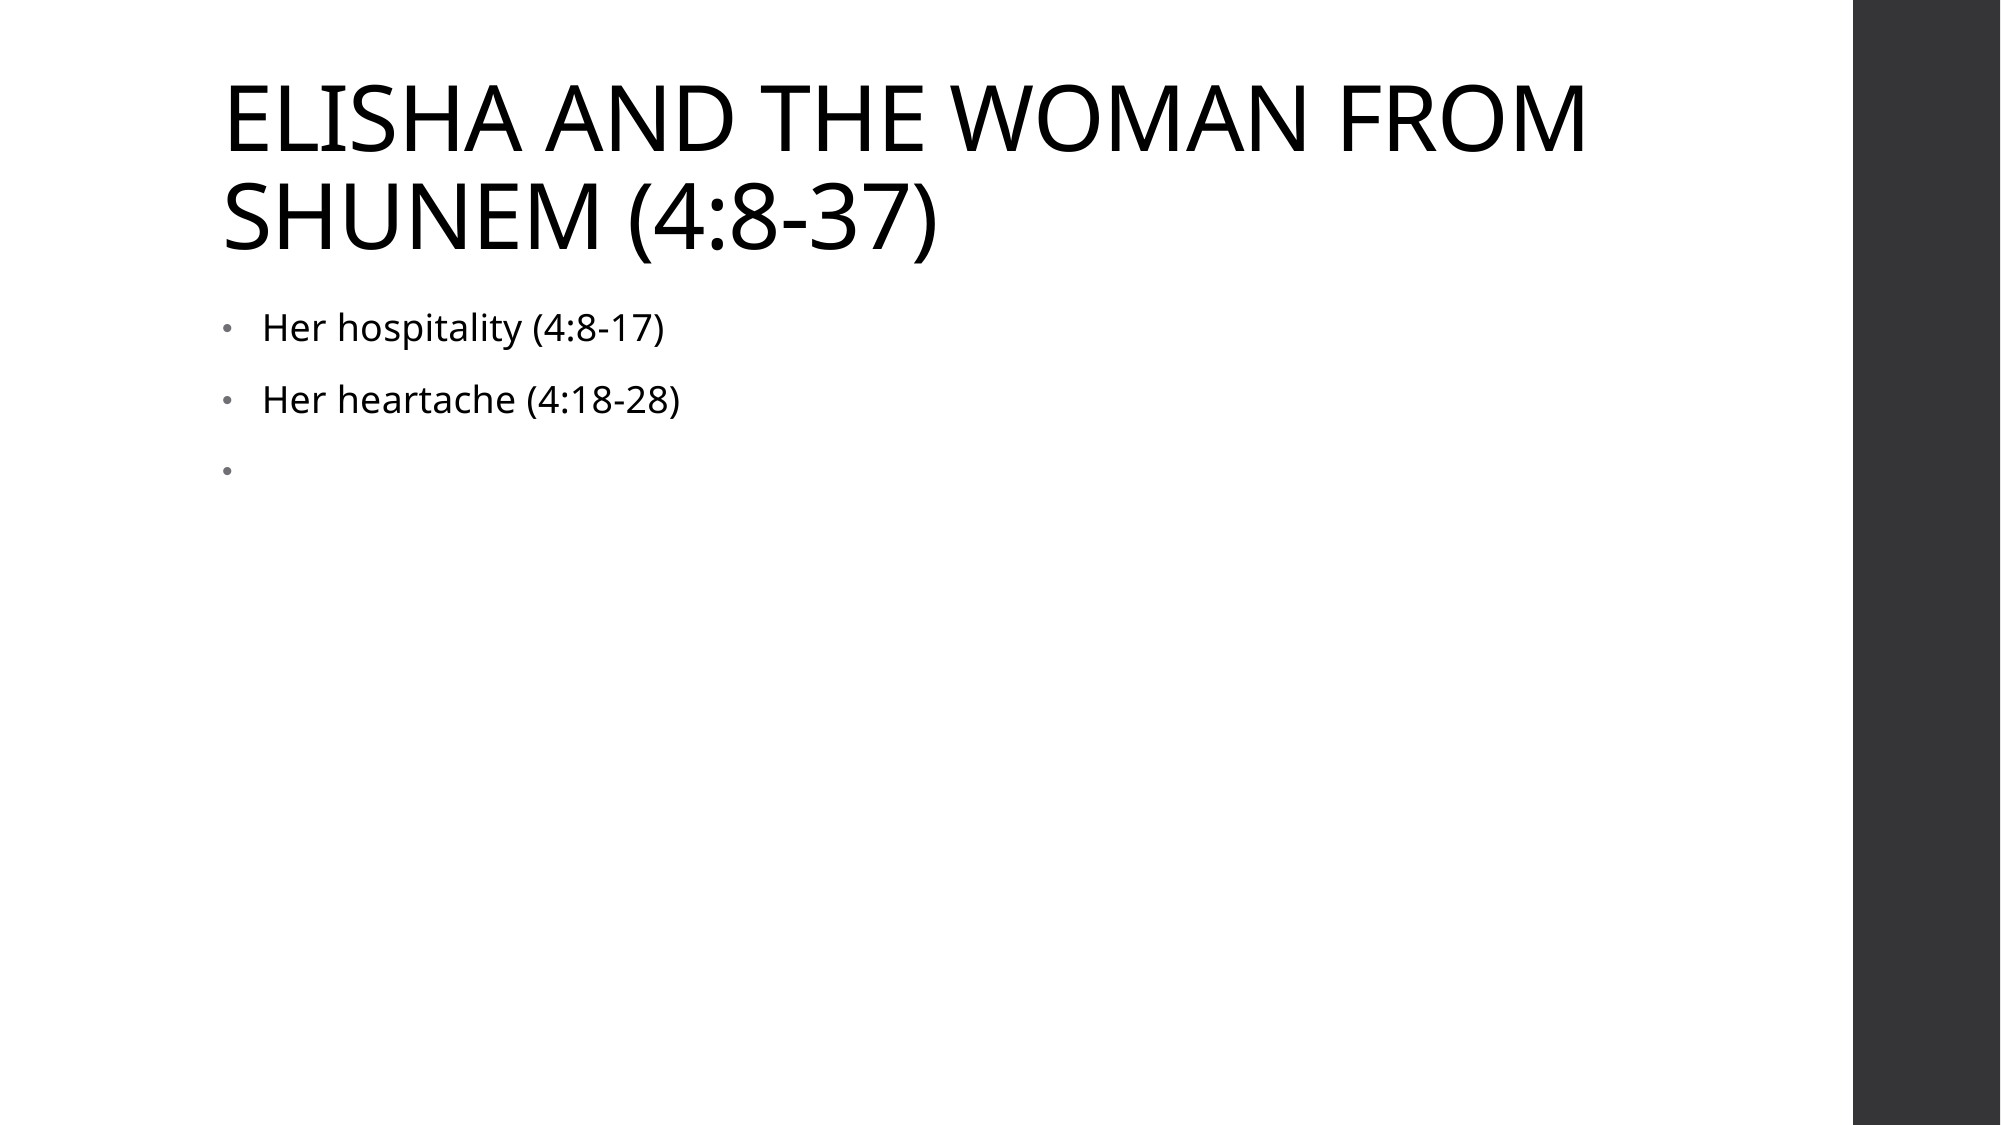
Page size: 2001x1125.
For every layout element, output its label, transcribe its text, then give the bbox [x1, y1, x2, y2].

title ELISHA AND THE WOMAN FROM SHUNEM (4:8-37) [206, 60, 1797, 278]
list Her hospitality (4:8-17) Her heartache (4:18-28) [206, 299, 1617, 1014]
